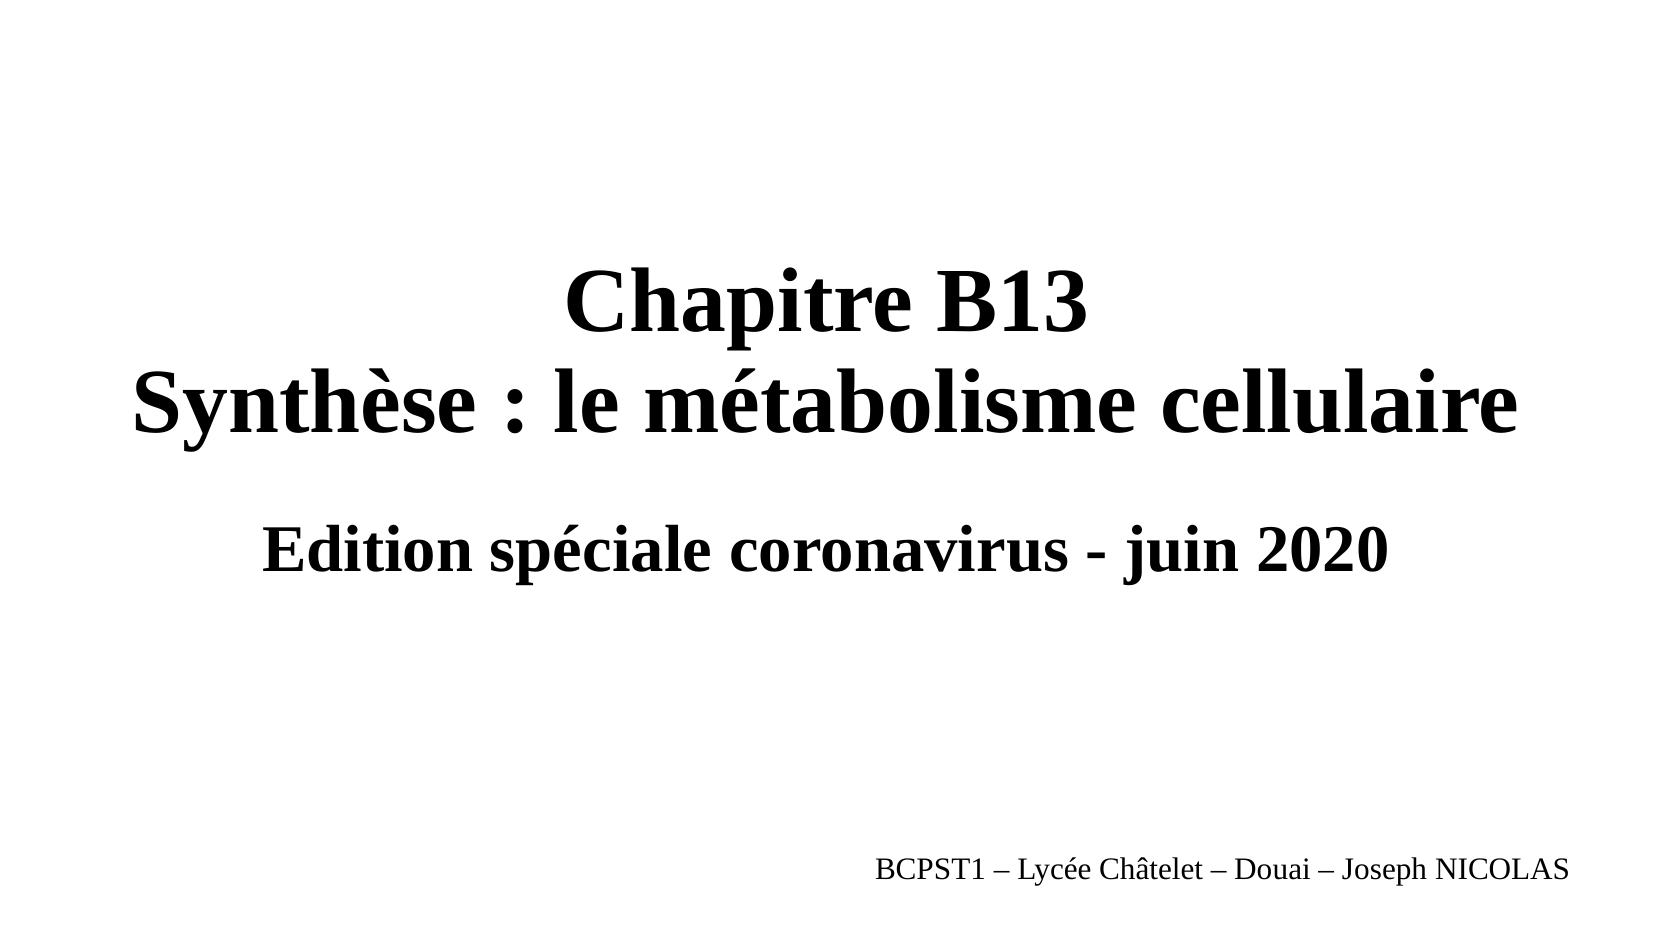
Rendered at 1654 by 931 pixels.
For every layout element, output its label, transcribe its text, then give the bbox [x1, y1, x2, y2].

text_box BCPST1 – Lycée Châtelet – Douai – Joseph NICOLAS [637, 832, 1571, 905]
text_box Edition spéciale coronavirus - juin 2020 [82, 460, 1571, 638]
title Chapitre B13 Synthèse : le métabolisme cellulaire [82, 249, 1571, 453]
